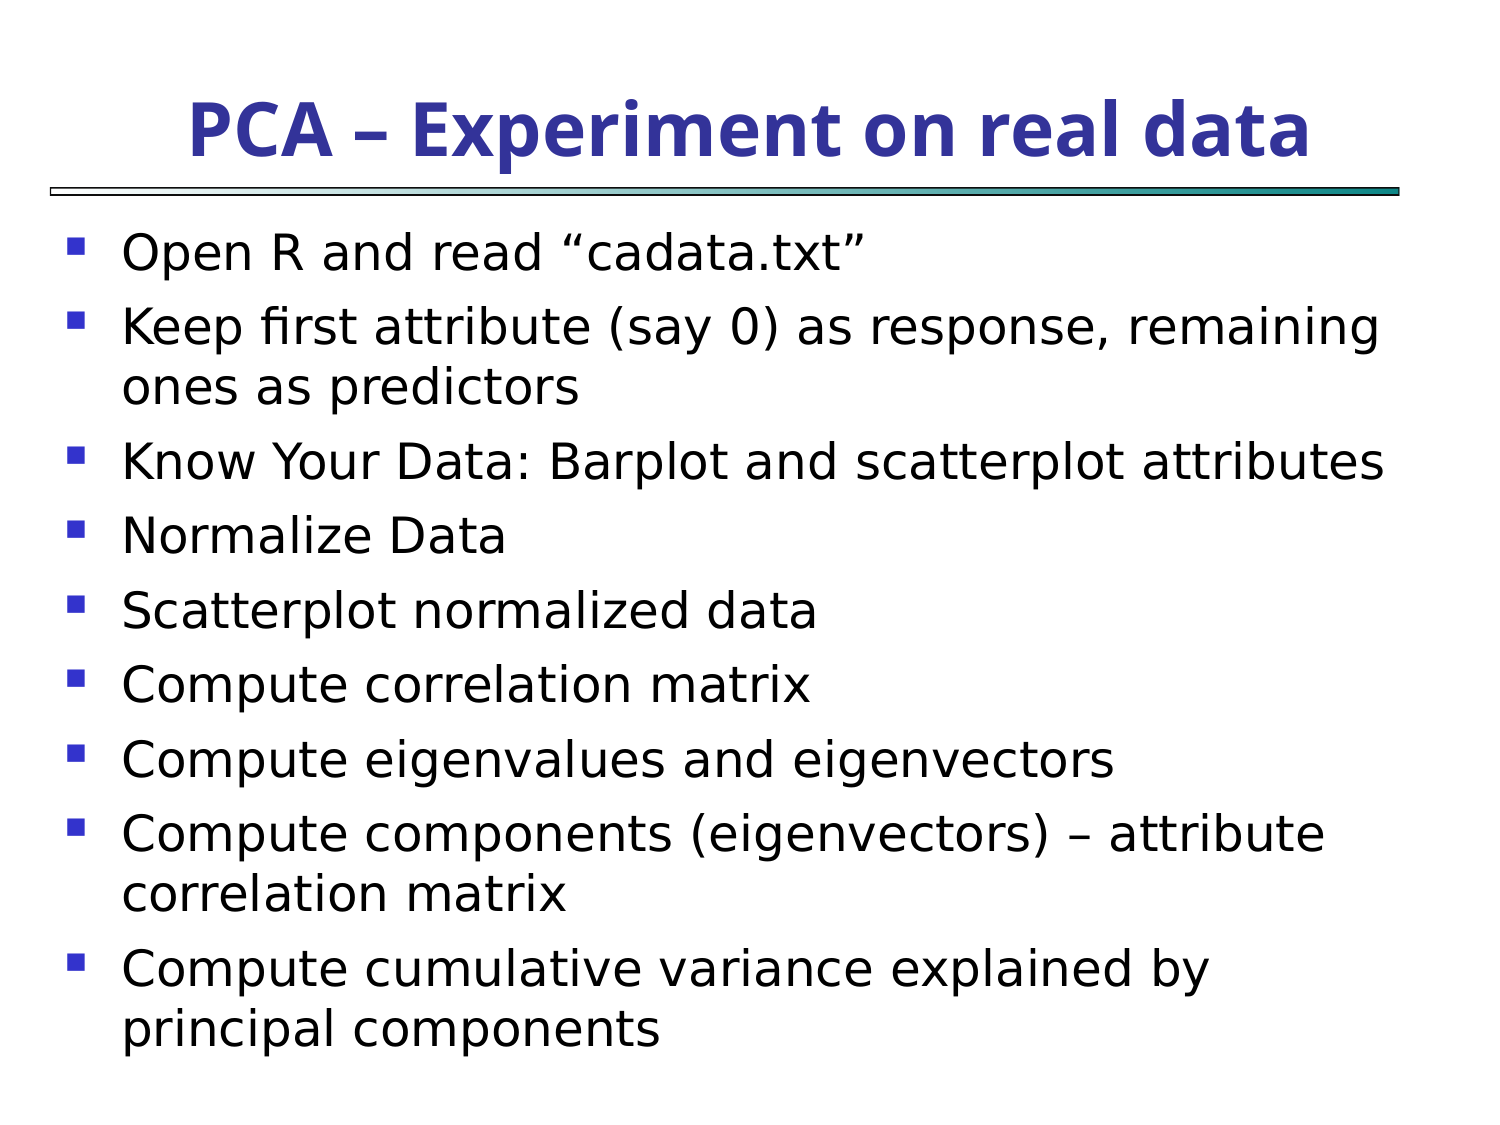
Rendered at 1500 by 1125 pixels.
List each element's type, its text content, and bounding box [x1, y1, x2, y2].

list Open R and read “cadata.txt” Keep first attribute (say 0) as response, remaining ones as predictors Know Your Data: Barplot and scatterplot attributes Normalize Data Scatterplot normalized data Compute correlation matrix Compute eigenvalues and eigenvectors Compute components (eigenvectors) – attribute correlation matrix Compute cumulative variance explained by principal components [49, 212, 1425, 1081]
title PCA – Experiment on real data [0, 74, 1500, 180]
